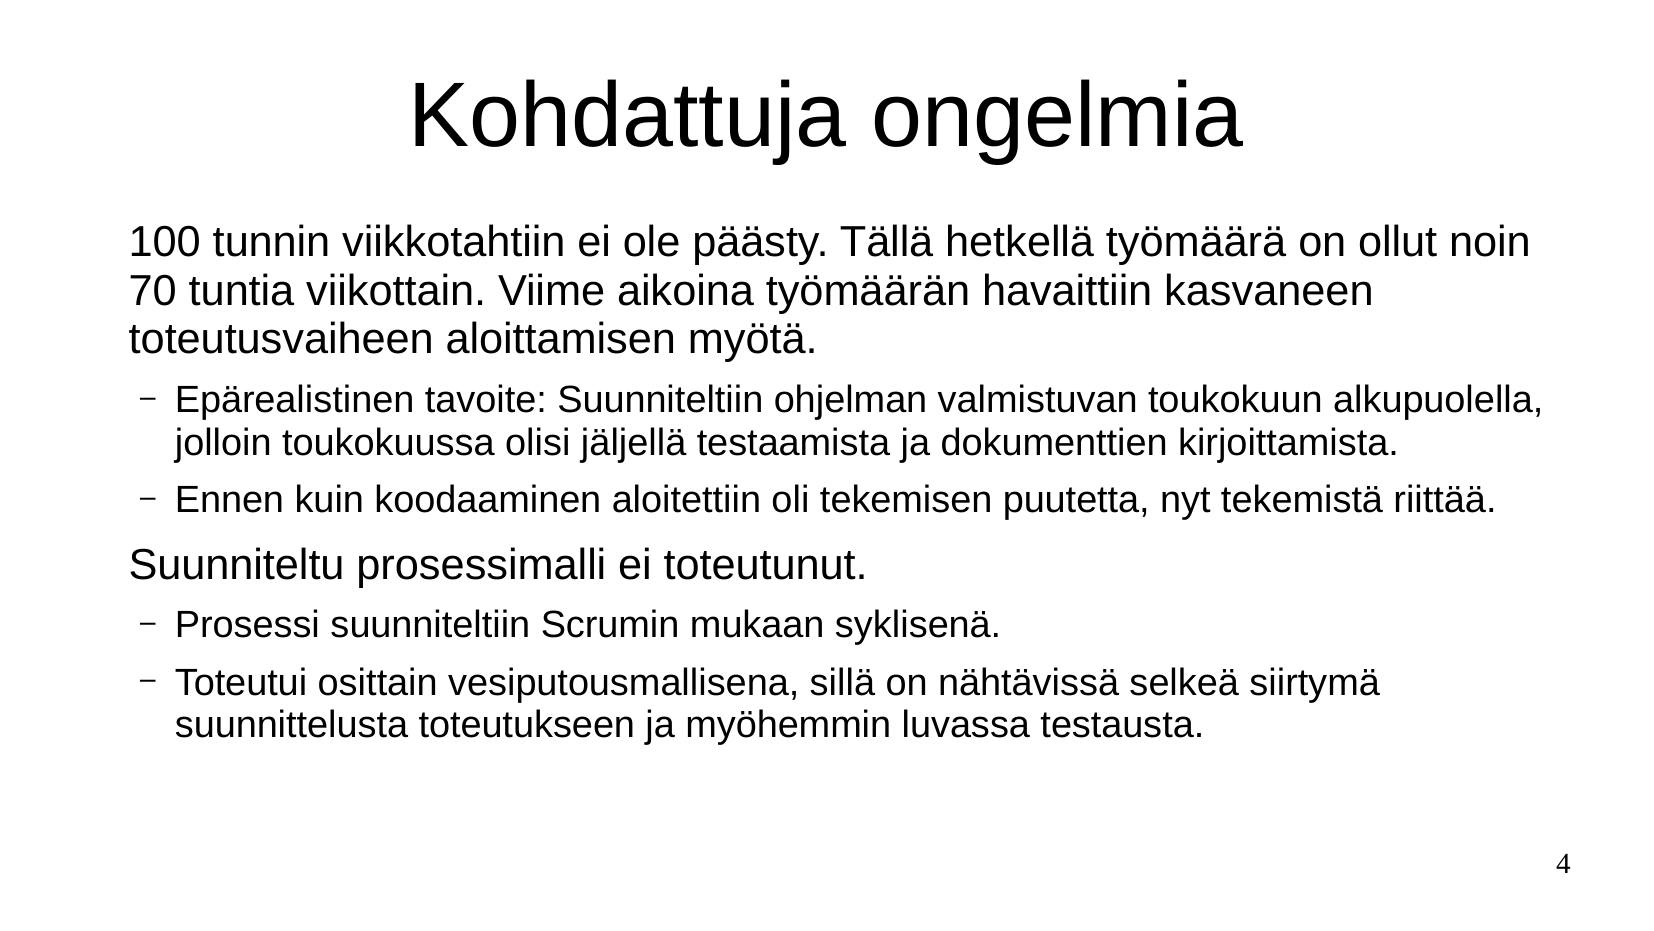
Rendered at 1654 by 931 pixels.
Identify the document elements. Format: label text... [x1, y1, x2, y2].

title Kohdattuja ongelmia [82, 37, 1571, 193]
list 100 tunnin viikkotahtiin ei ole päästy. Tällä hetkellä työmäärä on ollut noin 70 tuntia viikottain. Viime aikoina työmäärän havaittiin kasvaneen toteutusvaiheen aloittamisen myötä. Epärealistinen tavoite: Suunniteltiin ohjelman valmistuvan toukokuun alkupuolella, jolloin toukokuussa olisi jäljellä testaamista ja dokumenttien kirjoittamista. Ennen kuin koodaaminen aloitettiin oli tekemisen puutetta, nyt tekemistä riittää. Suunniteltu prosessimalli ei toteutunut. Prosessi suunniteltiin Scrumin mukaan syklisenä. Toteutui osittain vesiputousmallisena, sillä on nähtävissä selkeä siirtymä suunnittelusta toteutukseen ja myöhemmin luvassa testausta. [82, 217, 1571, 758]
